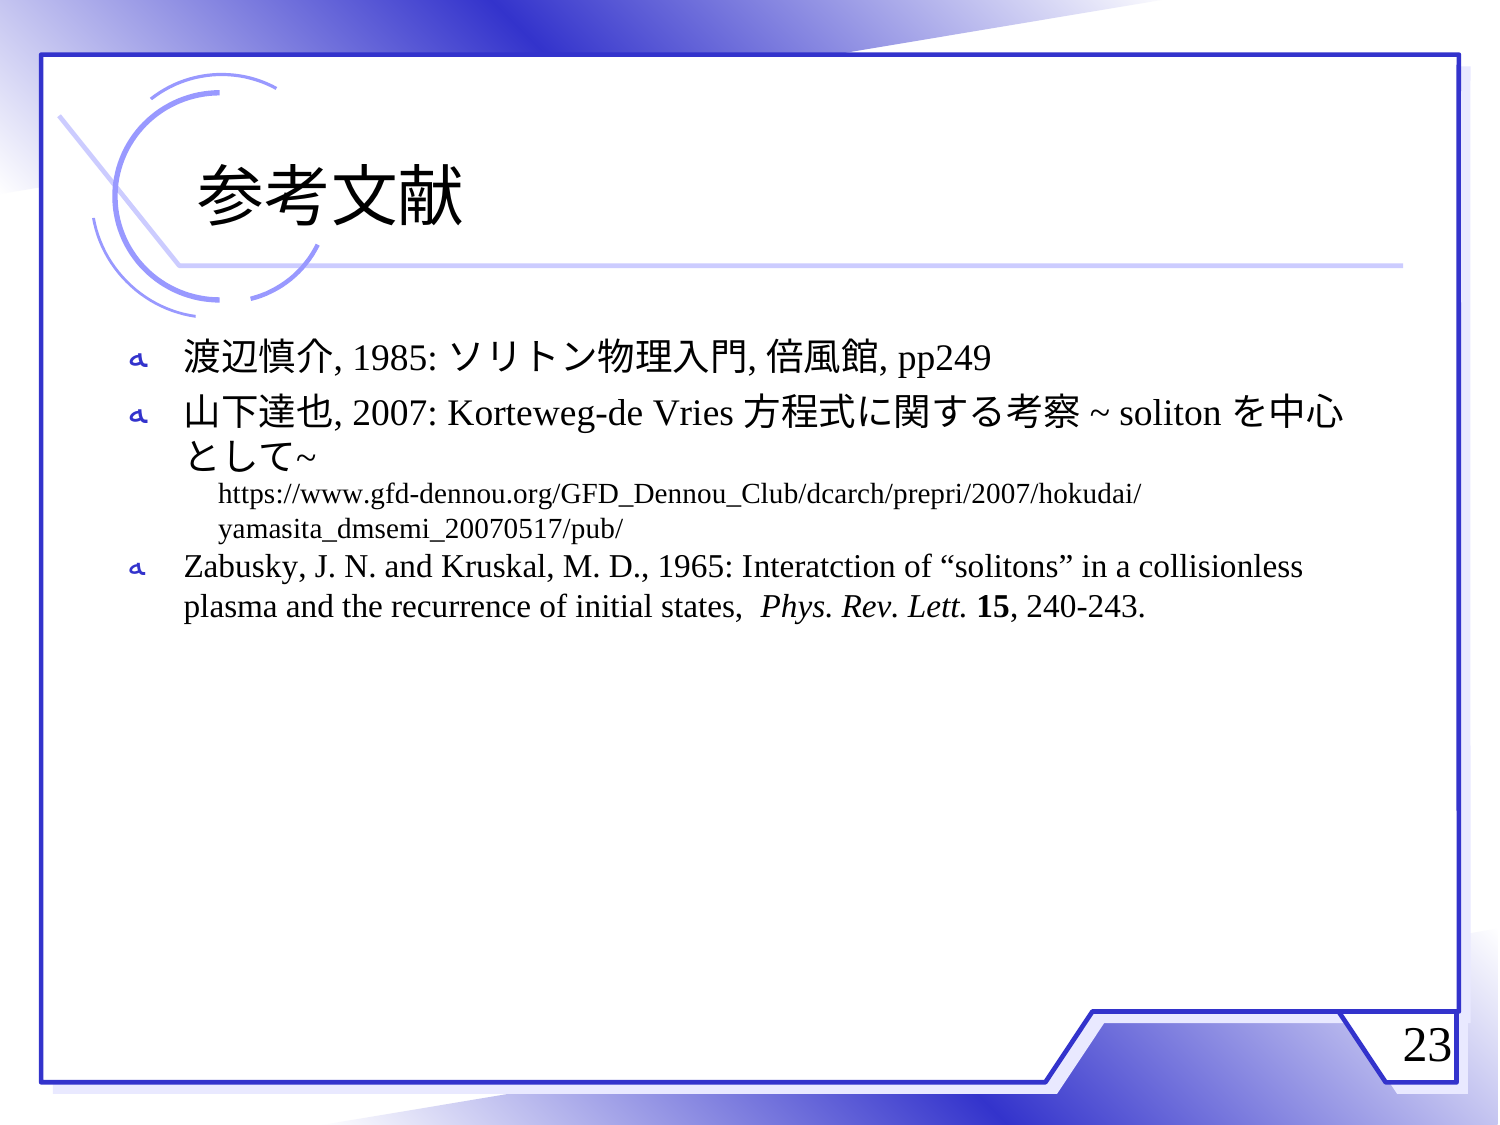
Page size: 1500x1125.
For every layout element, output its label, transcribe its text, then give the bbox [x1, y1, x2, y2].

title 参考文献 [183, 78, 1388, 310]
list 渡辺慎介, 1985: ソリトン物理入門, 倍風館, pp249 山下達也, 2007: Korteweg-de Vries 方程式に関する考察 ~ soliton を中心として~ Zabusky, J. N. and Kruskal, M. D., 1965: Interatction of “solitons” in a collisionless plasma and the recurrence of initial states, Phys. Rev. Lett. 15, 240-243. [112, 324, 1388, 1021]
text_box https://www.gfd-dennou.org/GFD_Dennou_Club/dcarch/prepri/2007/hokudai/ yamasita_dmsemi_20070517/pub/ [118, 466, 1329, 552]
